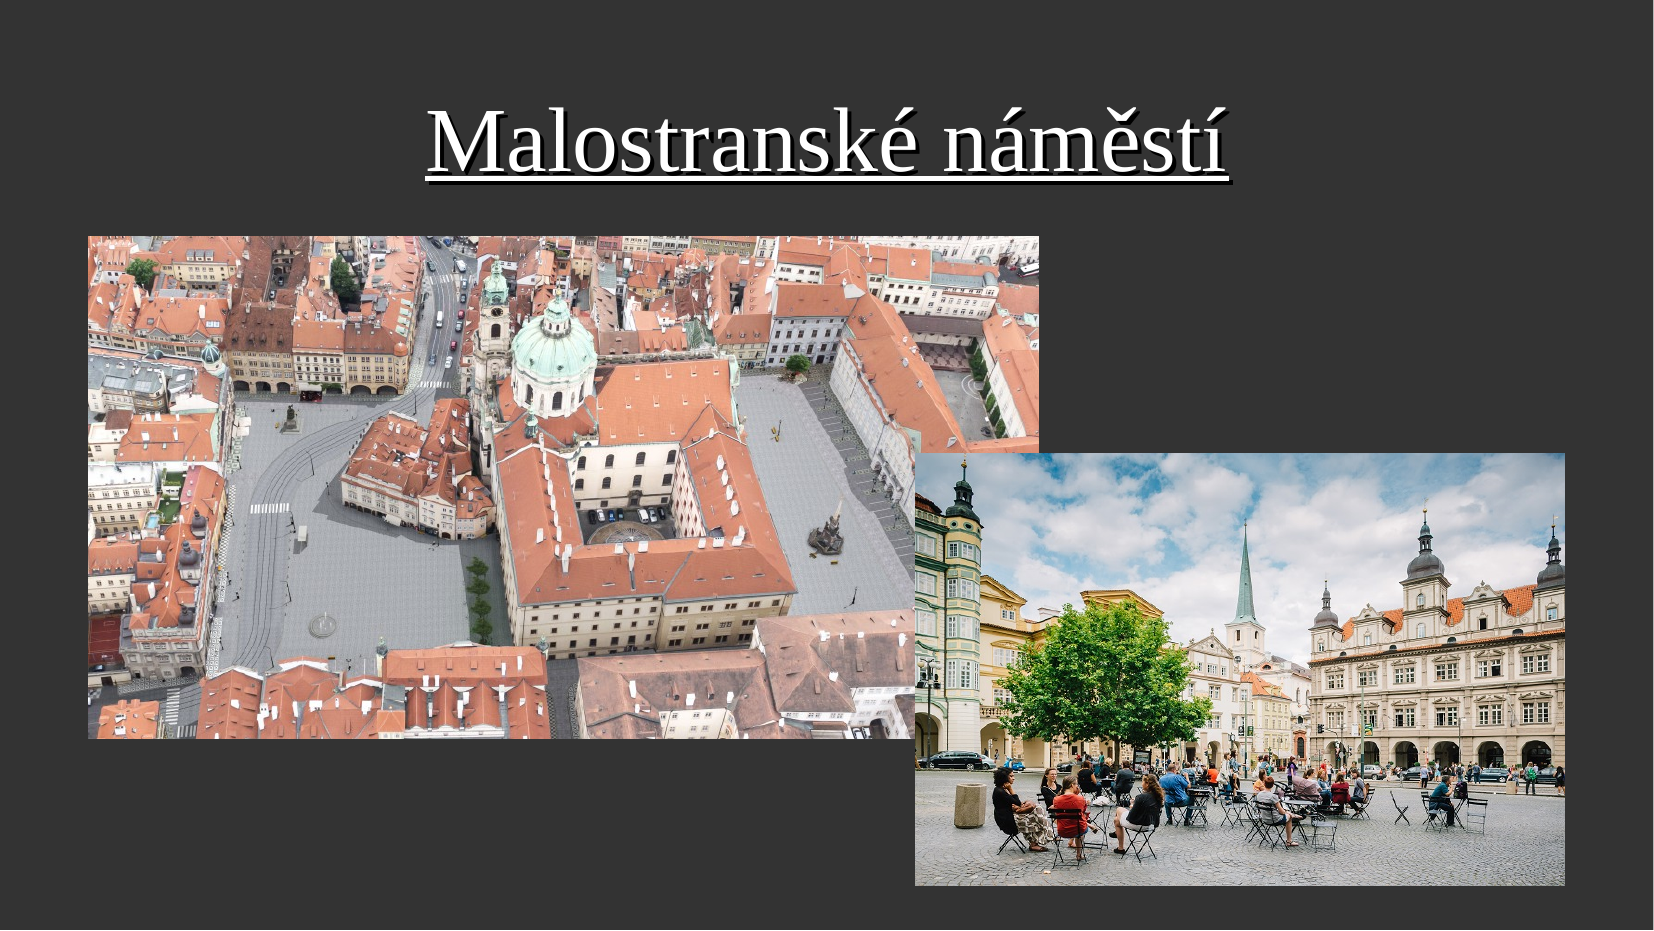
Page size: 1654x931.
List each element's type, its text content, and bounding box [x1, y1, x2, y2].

picture [88, 236, 1565, 886]
title Malostranské náměstí [82, 37, 1571, 193]
